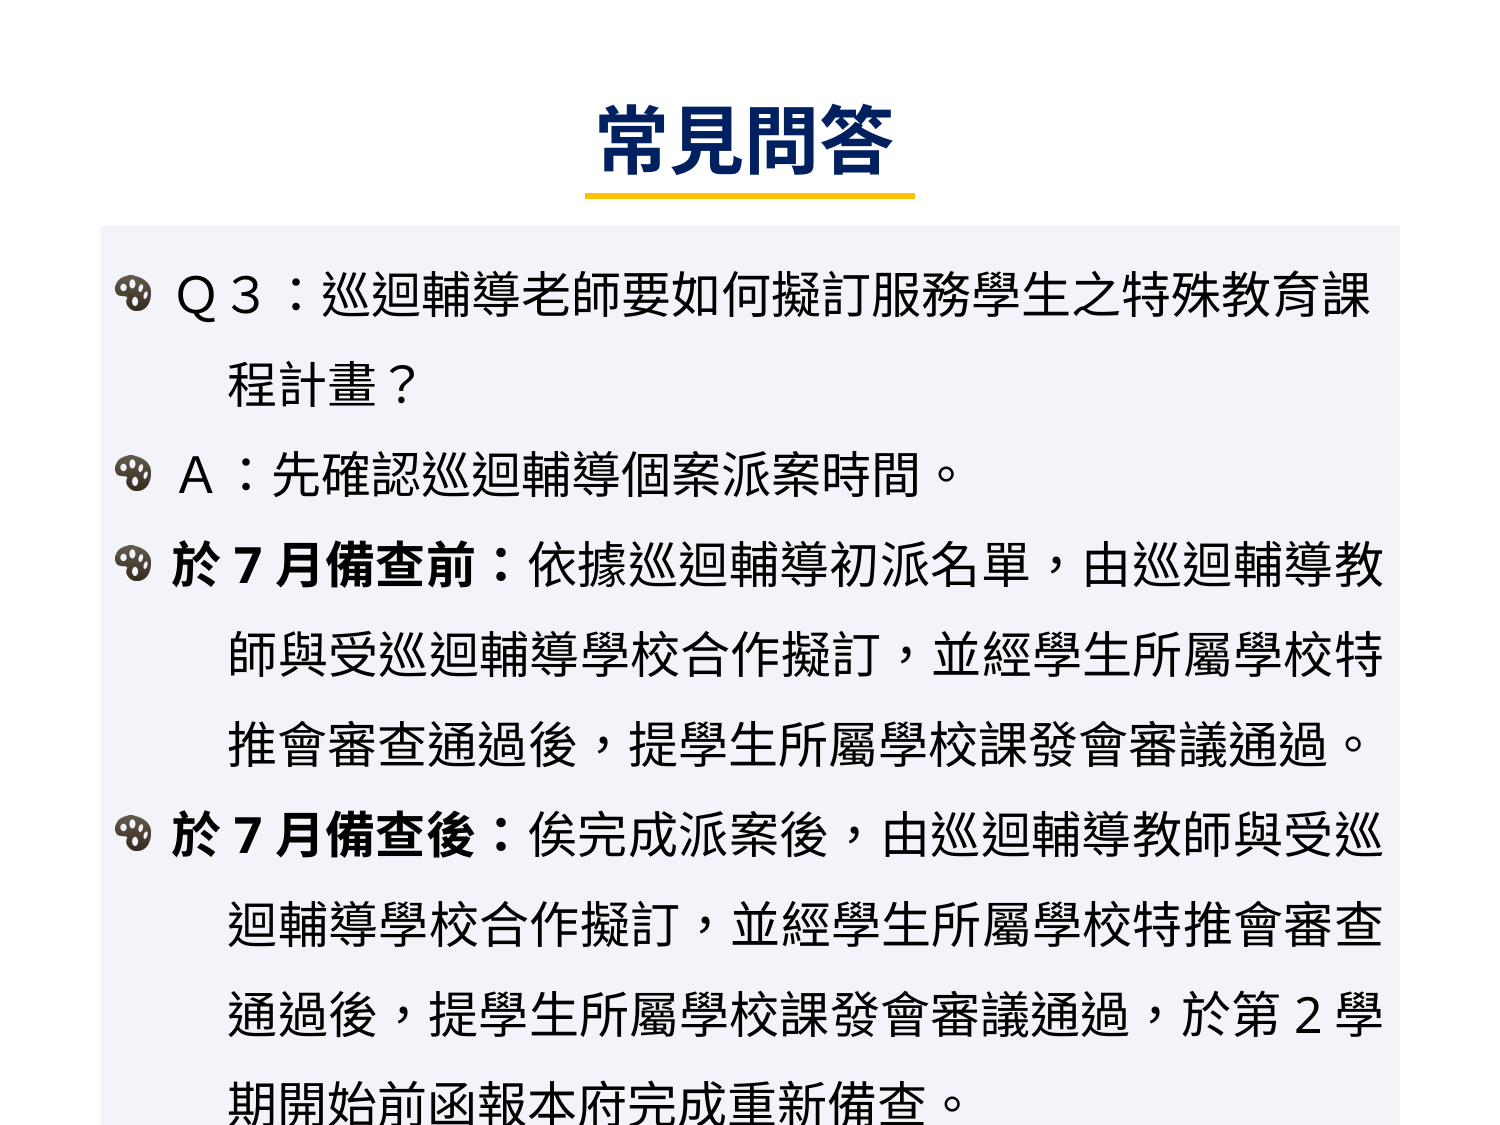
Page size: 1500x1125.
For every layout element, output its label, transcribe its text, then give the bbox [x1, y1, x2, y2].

title 常見問答 [41, 45, 1447, 233]
text_box Ｑ３：巡迴輔導老師要如何擬訂服務學生之特殊教育課程計畫？ Ａ：先確認巡迴輔導個案派案時間。 於7月備查前：依據巡迴輔導初派名單，由巡迴輔導教師與受巡迴輔導學校合作擬訂，並經學生所屬學校特推會審查通過後，提學生所屬學校課發會審議通過。 於7月備查後：俟完成派案後，由巡迴輔導教師與受巡迴輔導學校合作擬訂，並經學生所屬學校特推會審查通過後，提學生所屬學校課發會審議通過，於第2學期開始前函報本府完成重新備查。 [100, 225, 1400, 1125]
